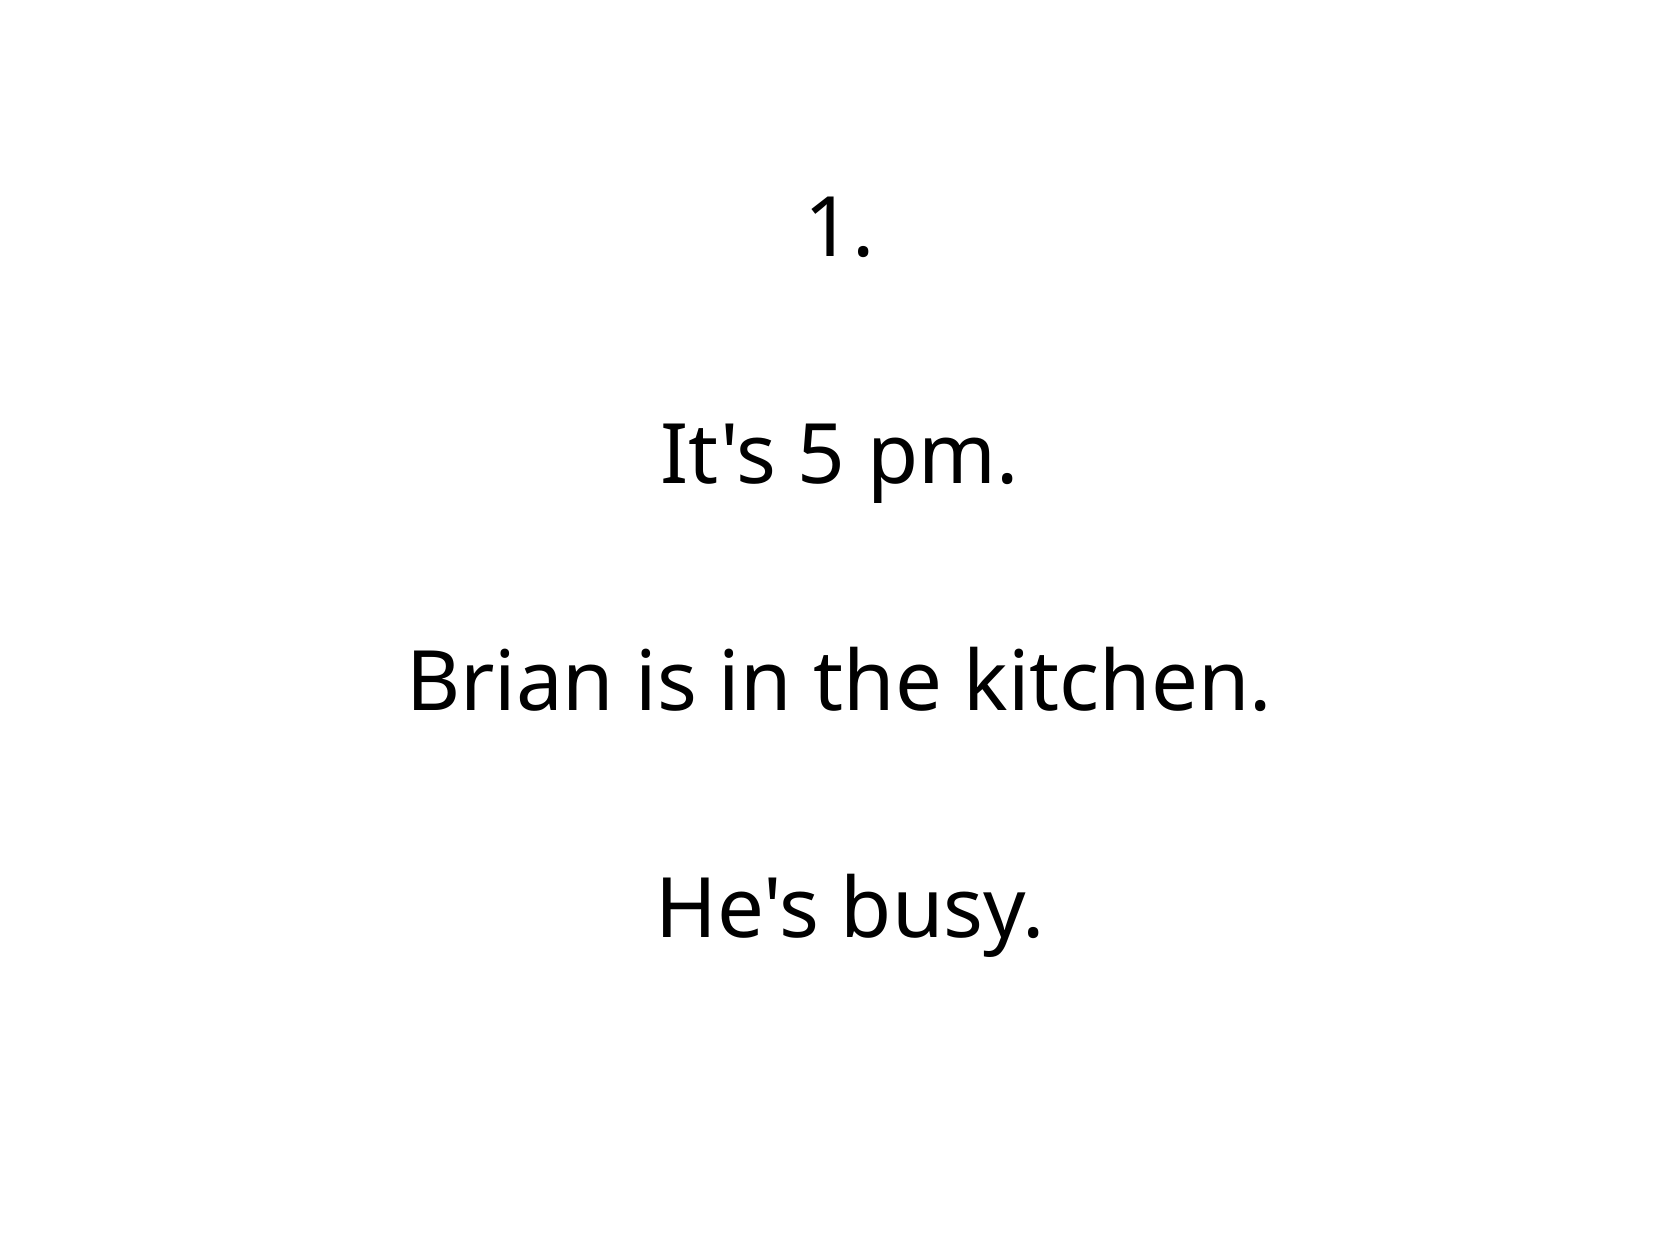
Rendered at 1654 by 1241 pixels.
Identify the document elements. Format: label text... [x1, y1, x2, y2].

text_box 1. It's 5 pm. Brian is in the kitchen. He's busy. [59, 35, 1642, 1225]
